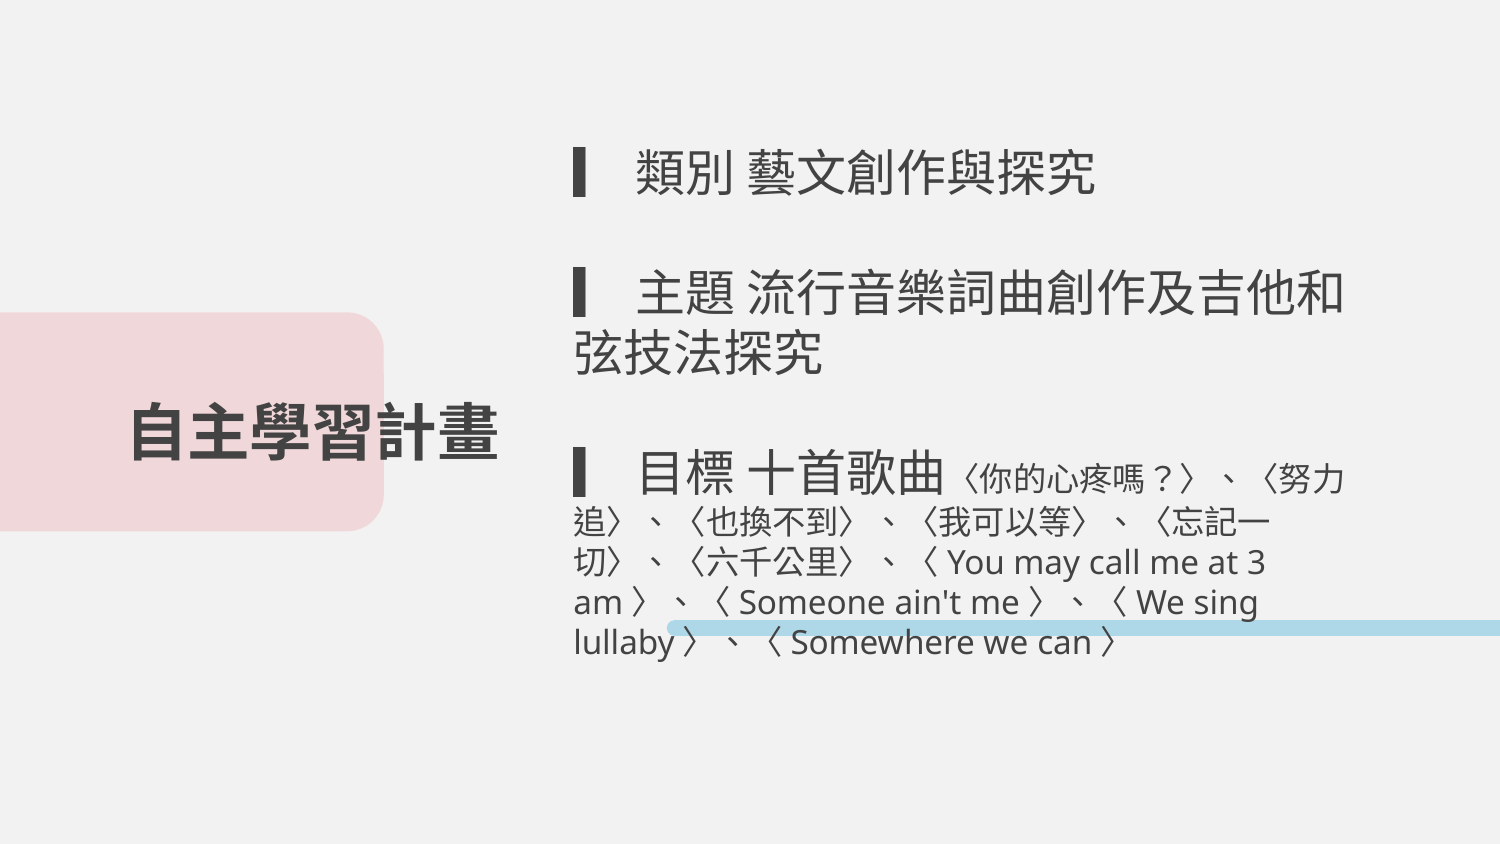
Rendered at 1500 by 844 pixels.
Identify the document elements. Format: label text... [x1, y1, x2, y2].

title 自主學習計畫 [110, 377, 558, 510]
list ▎類別 藝文創作與探究 ▎主題 流行音樂詞曲創作及吉他和弦技法探究 ▎目標 十首歌曲〈你的心疼嗎？〉、〈努力追〉、〈也換不到〉、〈我可以等〉、〈忘記一切〉、〈六千公里〉、〈You may call me at 3 am〉、〈Someone ain't me〉、〈We sing lullaby〉、〈Somewhere we can〉 [558, 126, 1380, 796]
